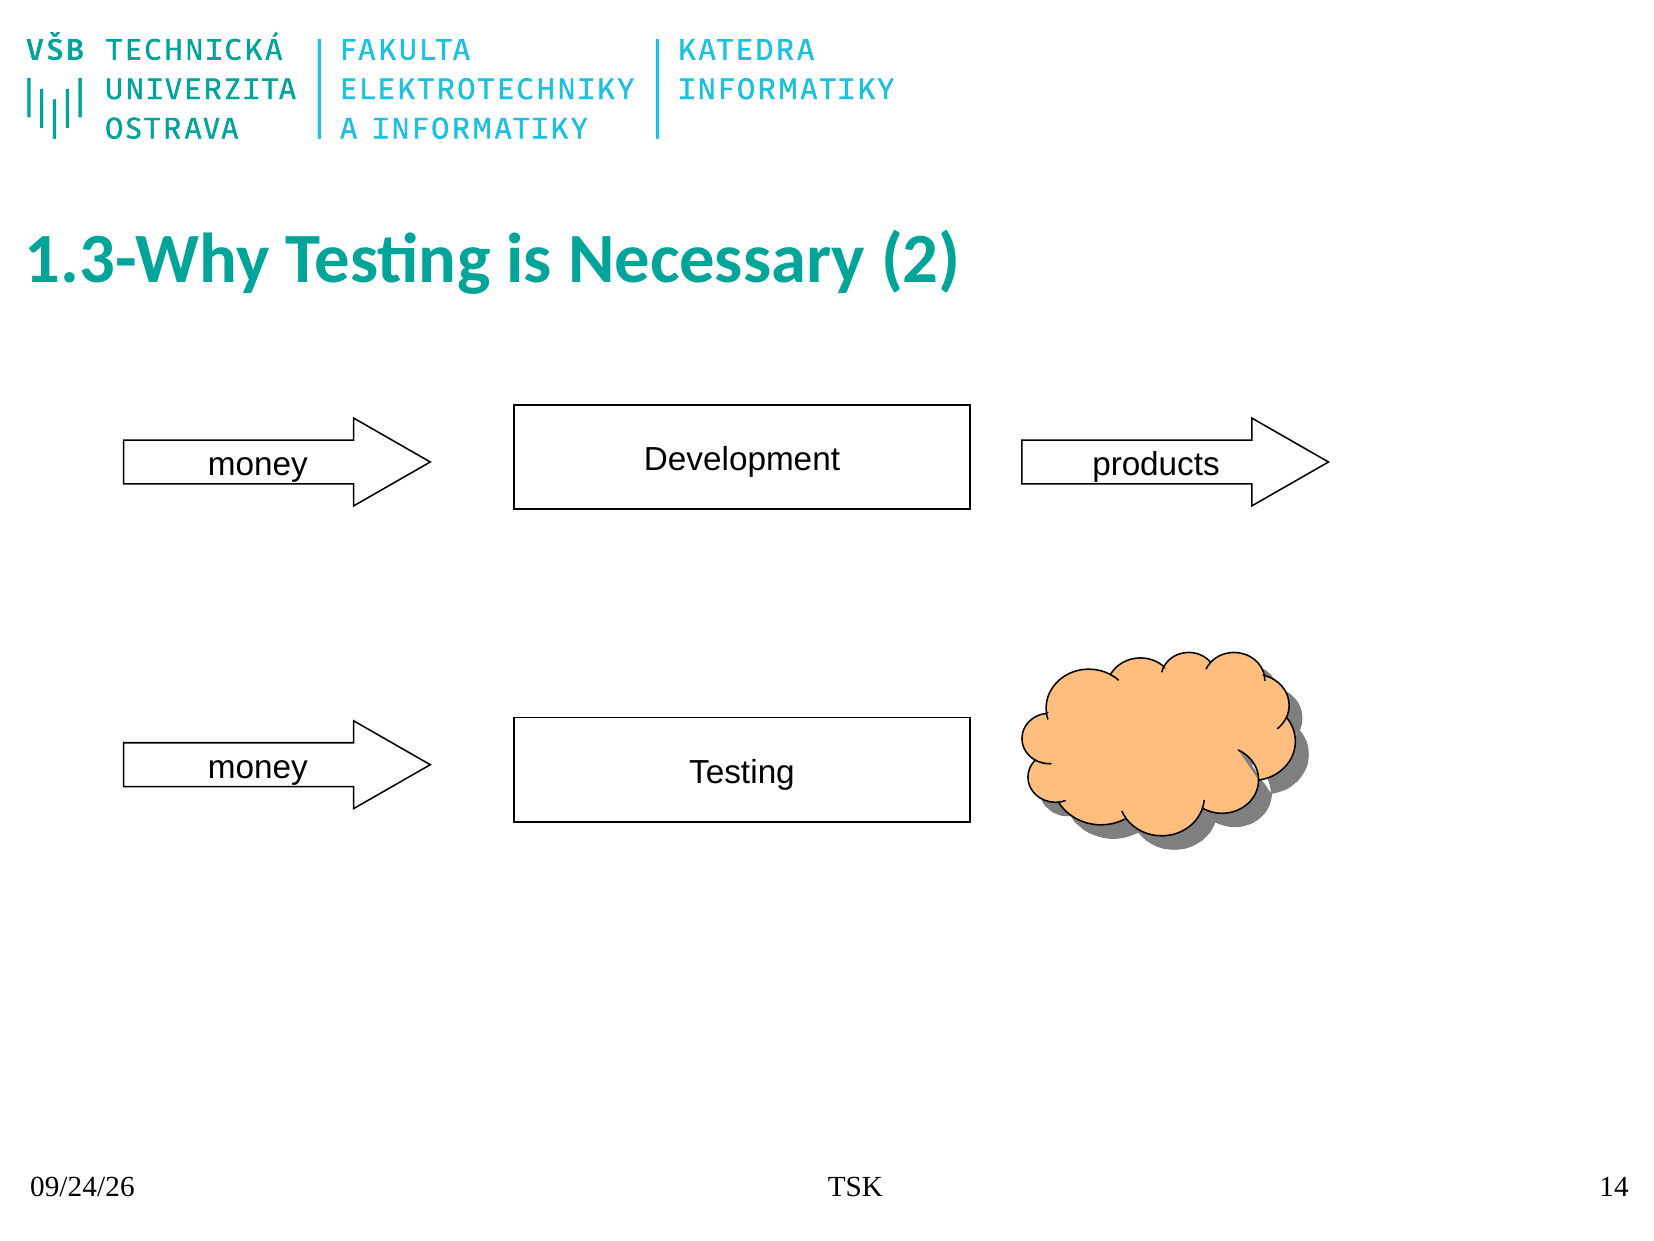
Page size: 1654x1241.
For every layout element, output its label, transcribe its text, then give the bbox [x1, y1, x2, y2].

text_box [1021, 652, 1296, 836]
text_box Development [514, 405, 970, 510]
title 1.3-Why Testing is Necessary (2) [24, 169, 1629, 300]
text_box money [123, 418, 431, 506]
text_box products [1021, 418, 1329, 506]
text_box Testing [514, 717, 970, 822]
picture [26, 31, 894, 139]
text_box money [123, 720, 431, 809]
